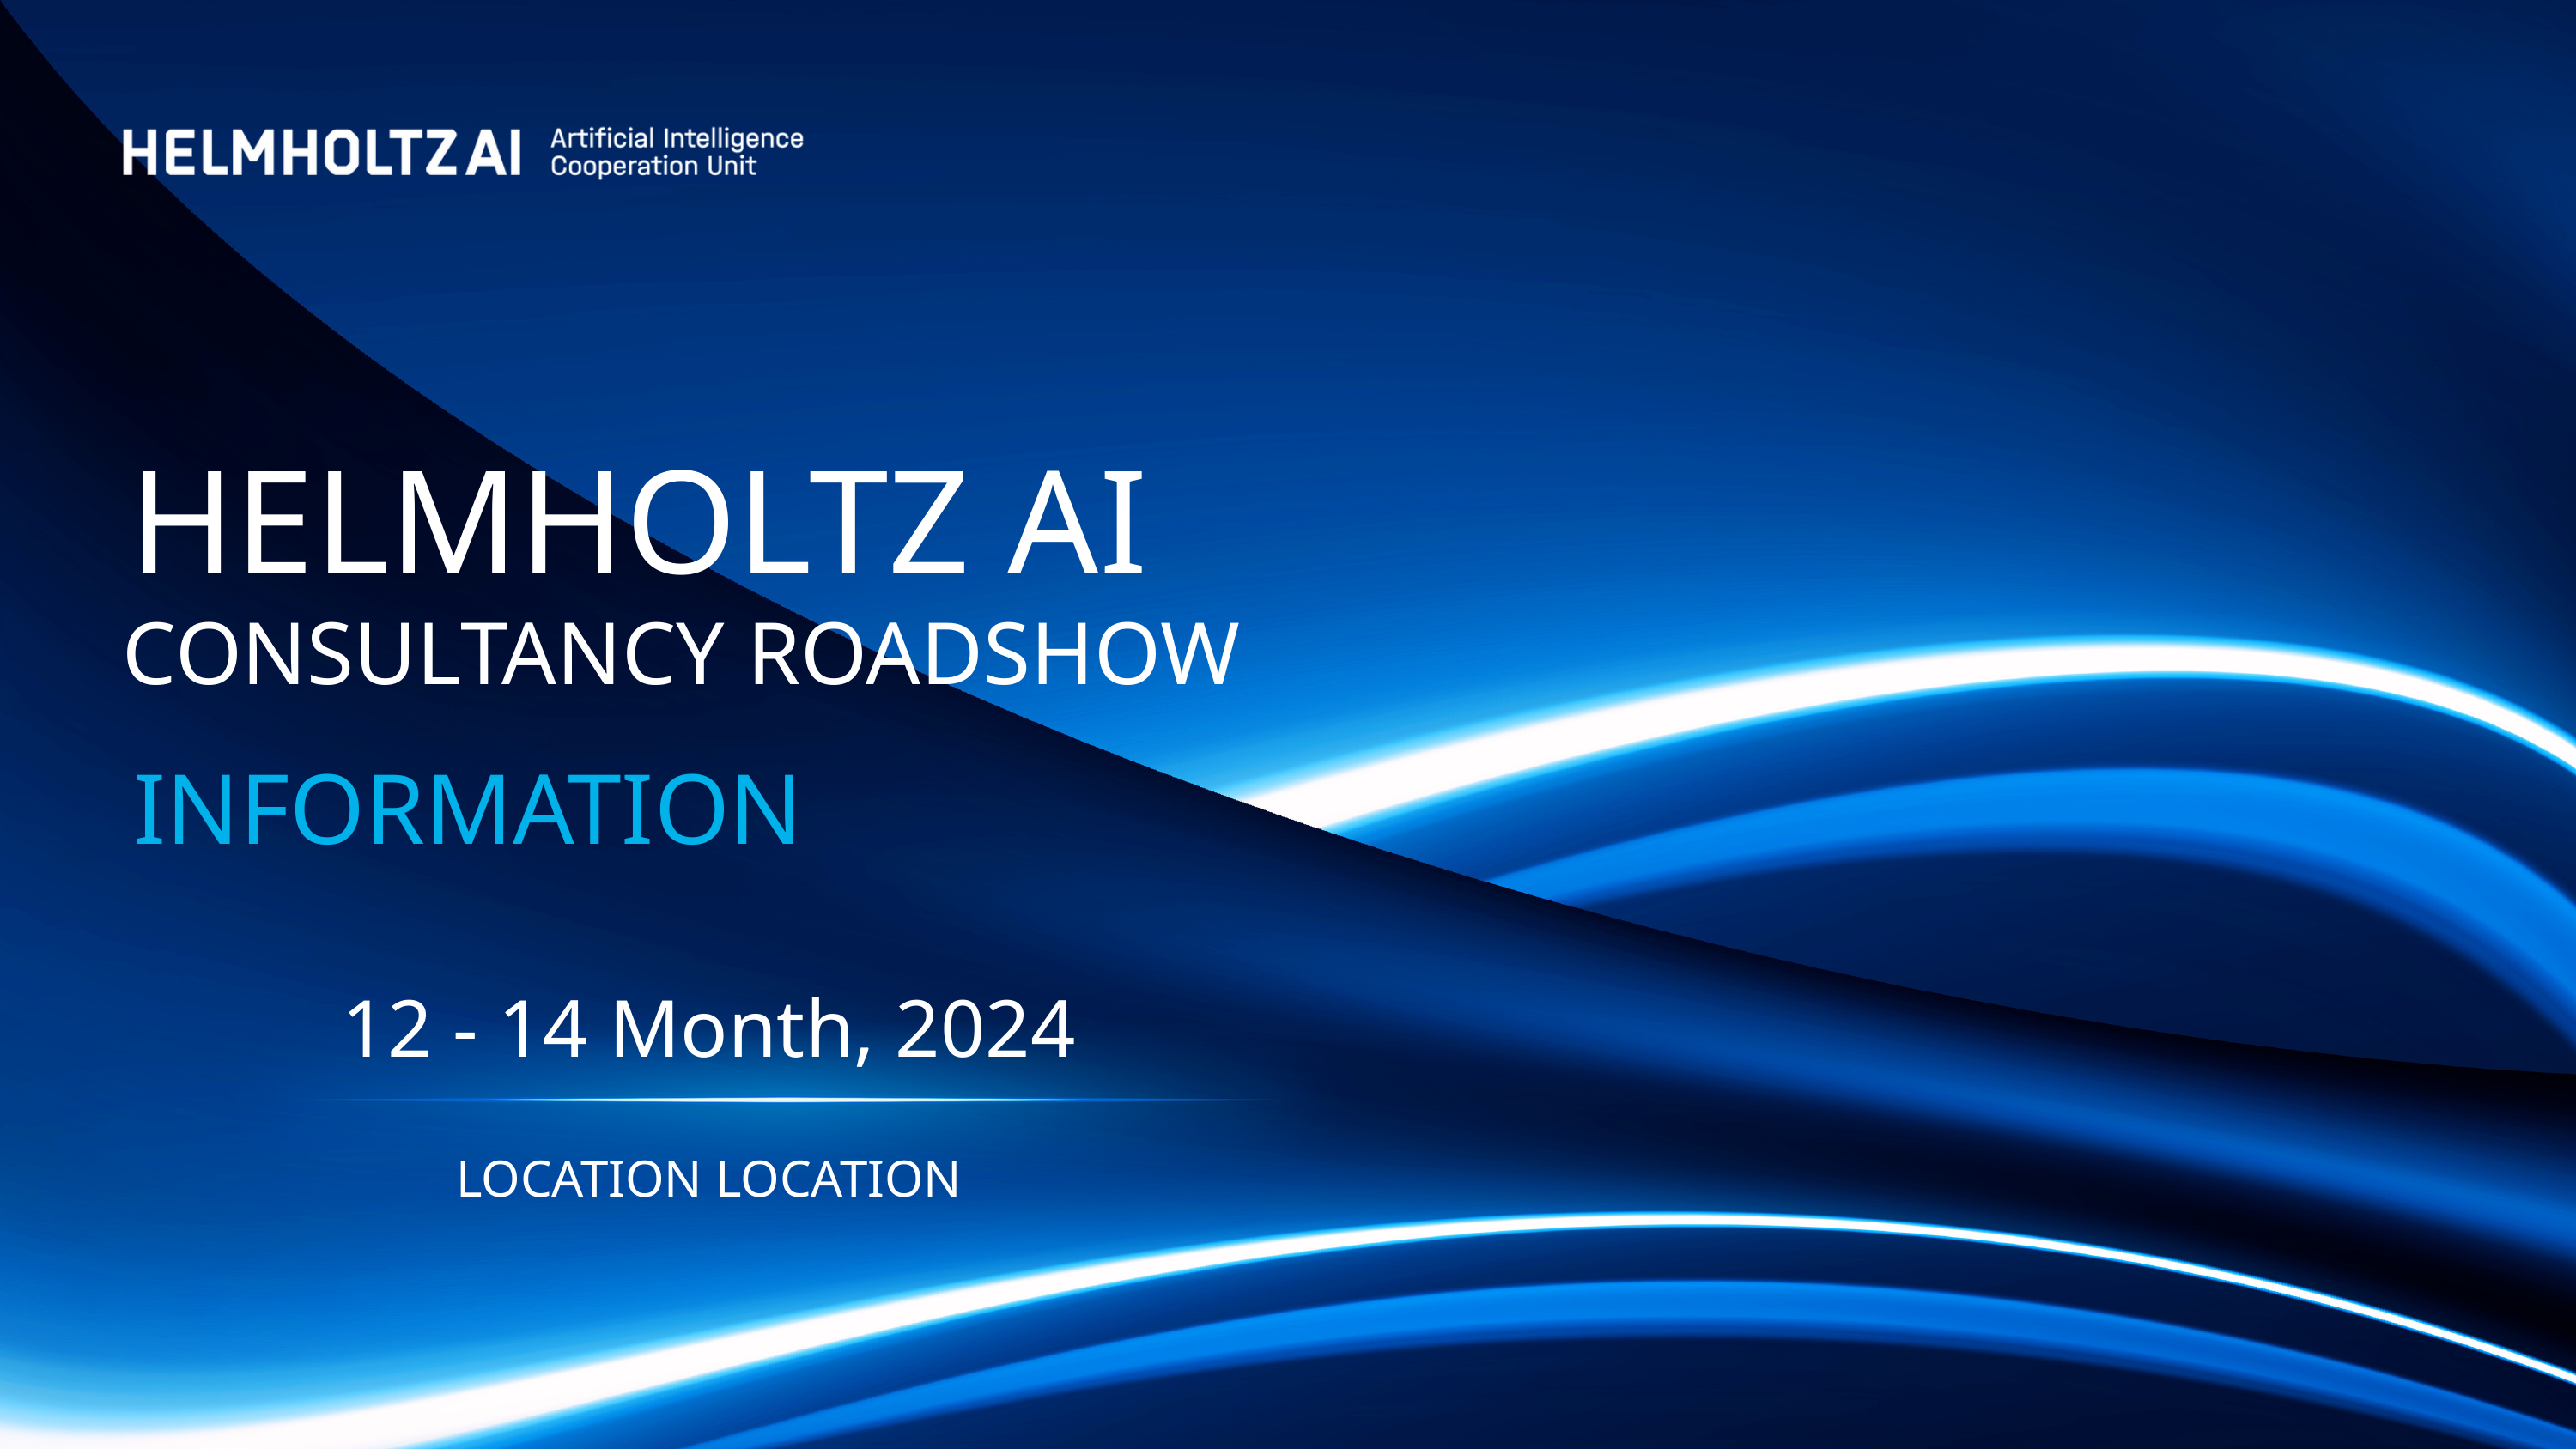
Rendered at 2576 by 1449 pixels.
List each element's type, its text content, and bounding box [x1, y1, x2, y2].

text_box LOCATION LOCATION [289, 1156, 1129, 1208]
text_box CONSULTANCY ROADSHOW [122, 589, 1626, 698]
text_box 12 - 14 Month, 2024 [250, 961, 1168, 1070]
text_box [0, 0, 2576, 1449]
text_box HELMHOLTZ AI [129, 437, 1363, 589]
text_box INFORMATION [133, 751, 900, 866]
